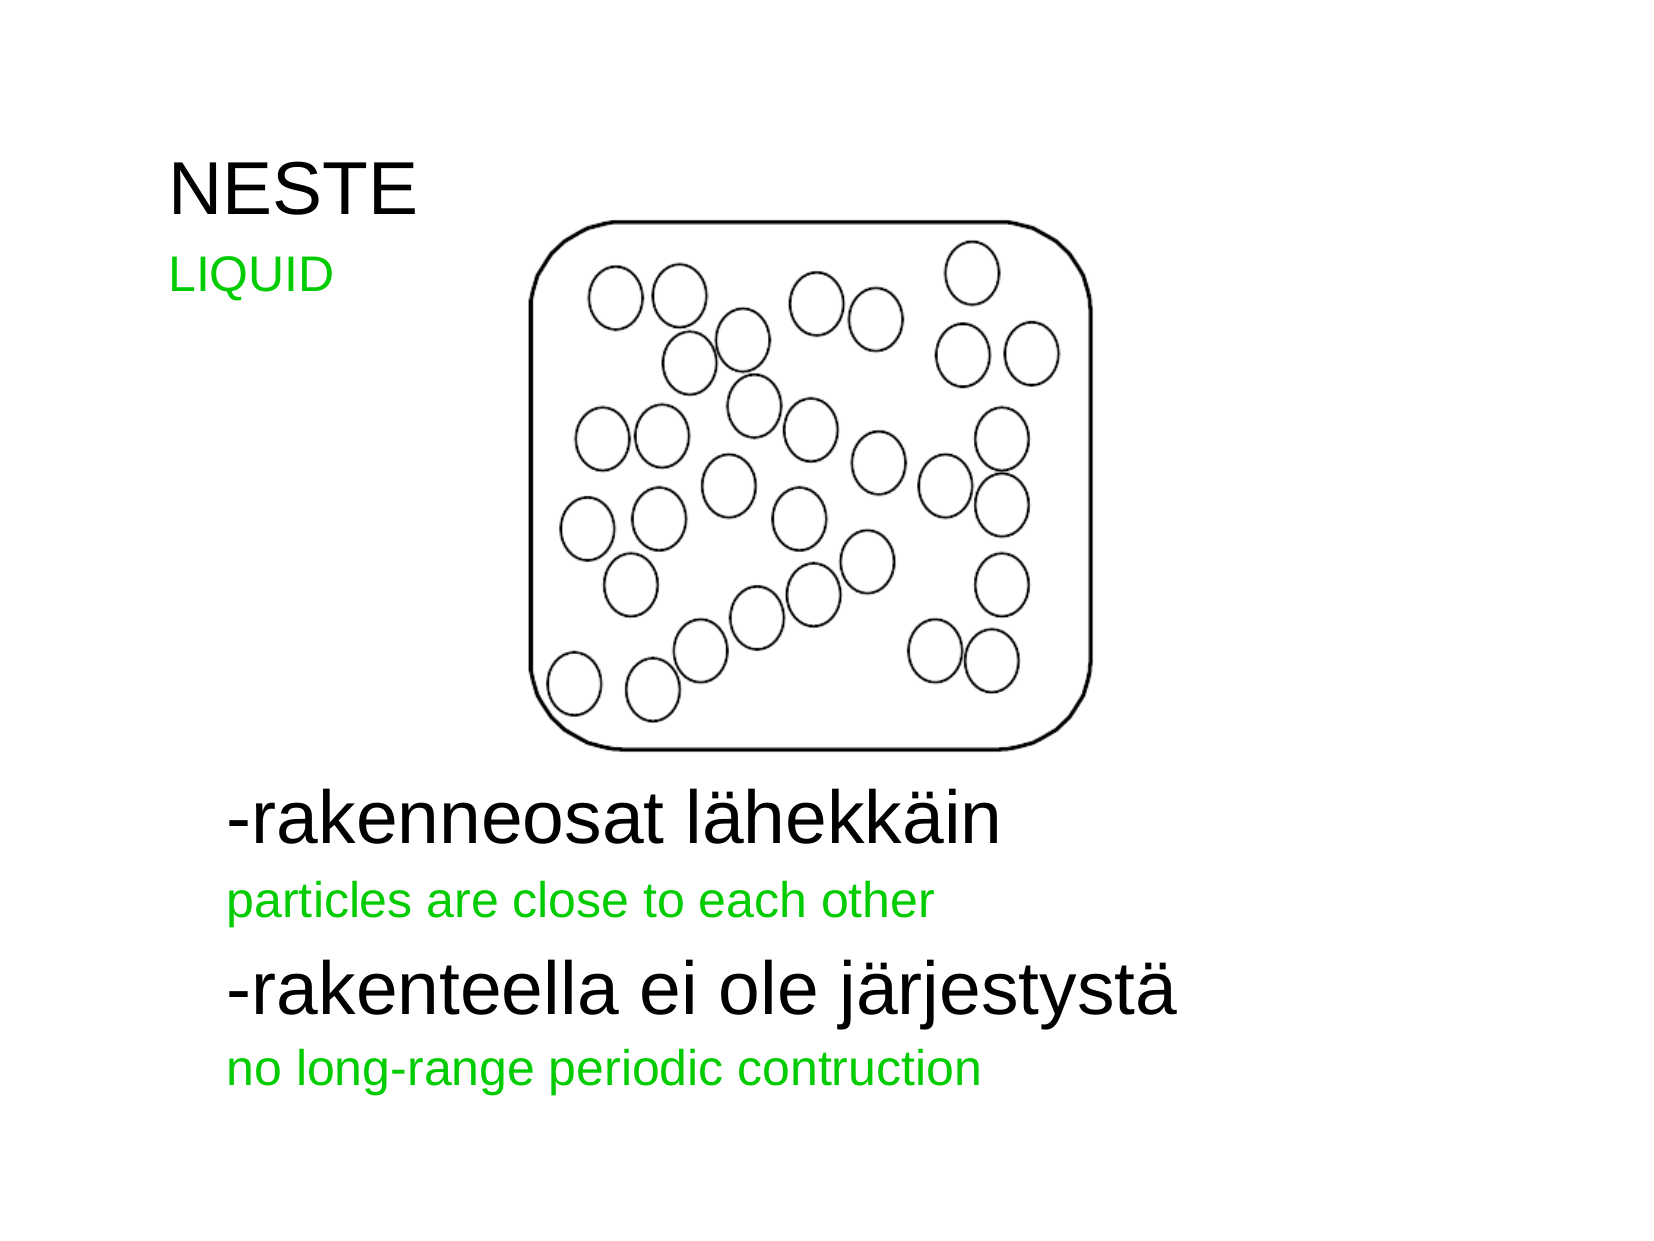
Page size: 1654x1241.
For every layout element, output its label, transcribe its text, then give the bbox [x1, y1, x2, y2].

picture [507, 165, 1122, 747]
text_box -rakenneosat lähekkäin particles are close to each other -rakenteella ei ole järjestystä no long-range periodic contruction [212, 747, 1193, 969]
text_box NESTE LIQUID [153, 118, 434, 237]
